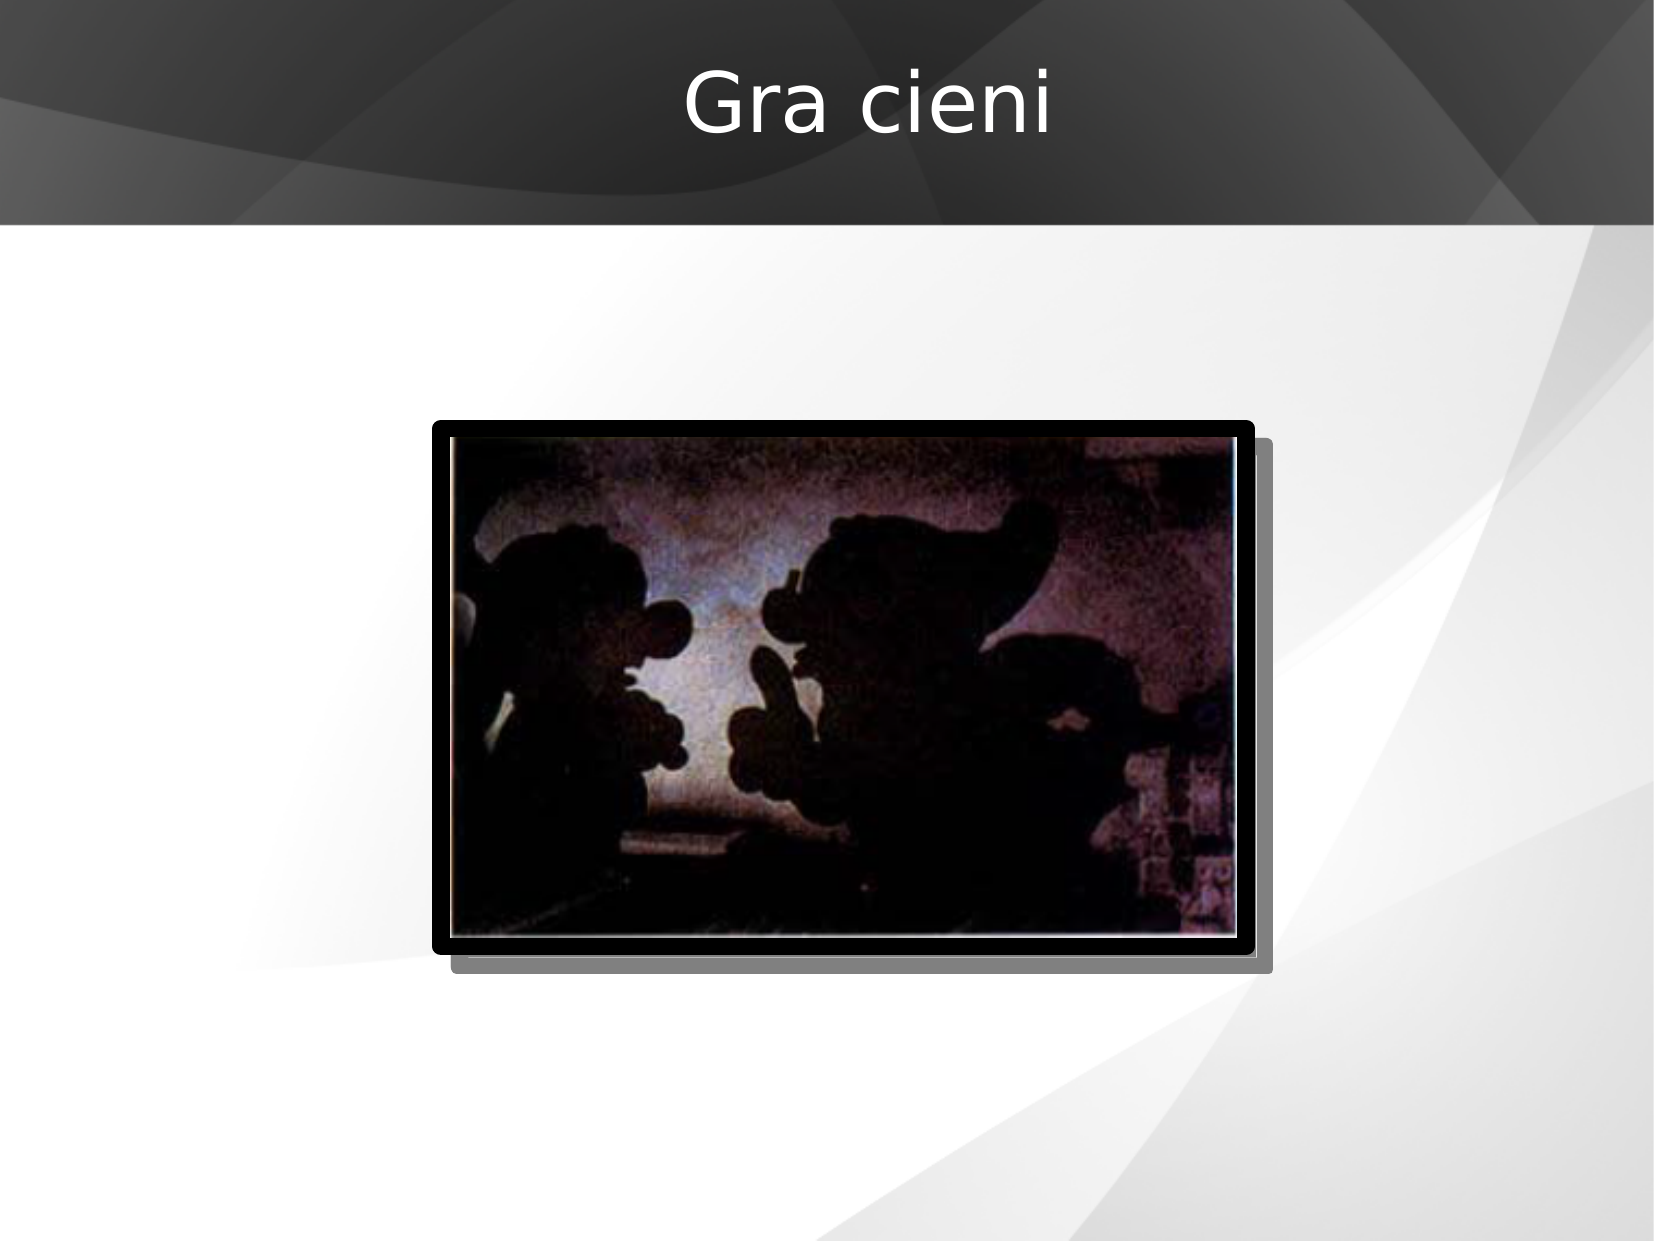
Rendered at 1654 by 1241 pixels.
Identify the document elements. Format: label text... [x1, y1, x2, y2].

picture [0, 0, 1654, 1241]
title Gra cieni [124, 0, 1613, 208]
